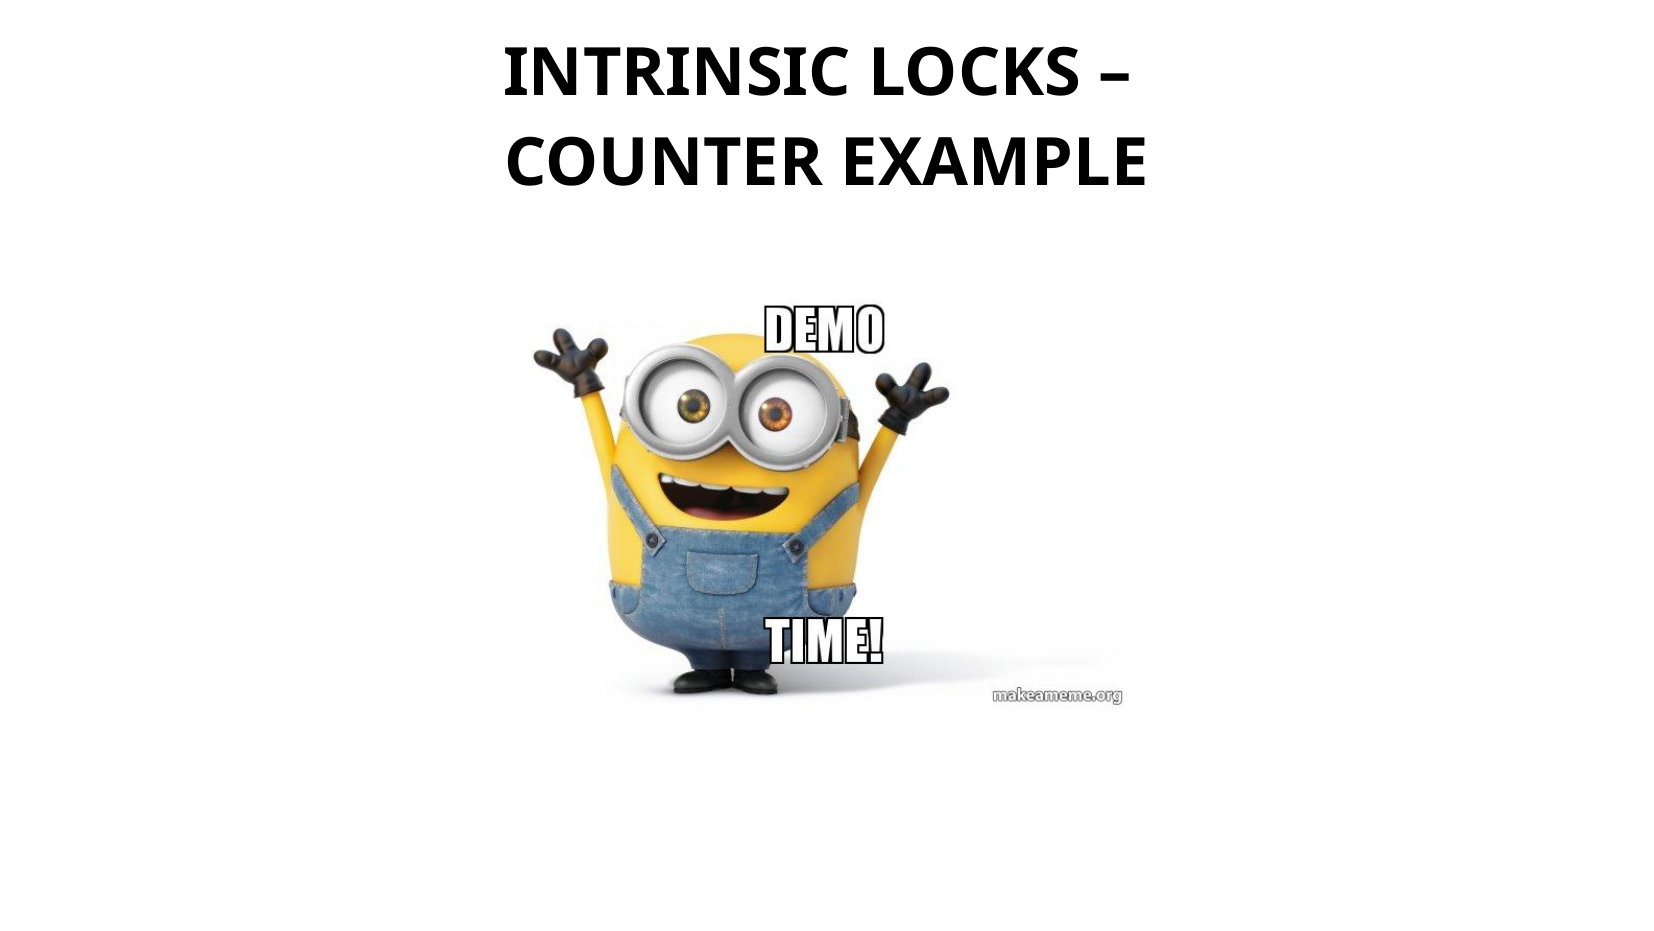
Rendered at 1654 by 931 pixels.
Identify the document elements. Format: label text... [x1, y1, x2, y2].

picture [514, 291, 1140, 710]
title INTRINSIC LOCKS – COUNTER EXAMPLE [82, 33, 1571, 196]
